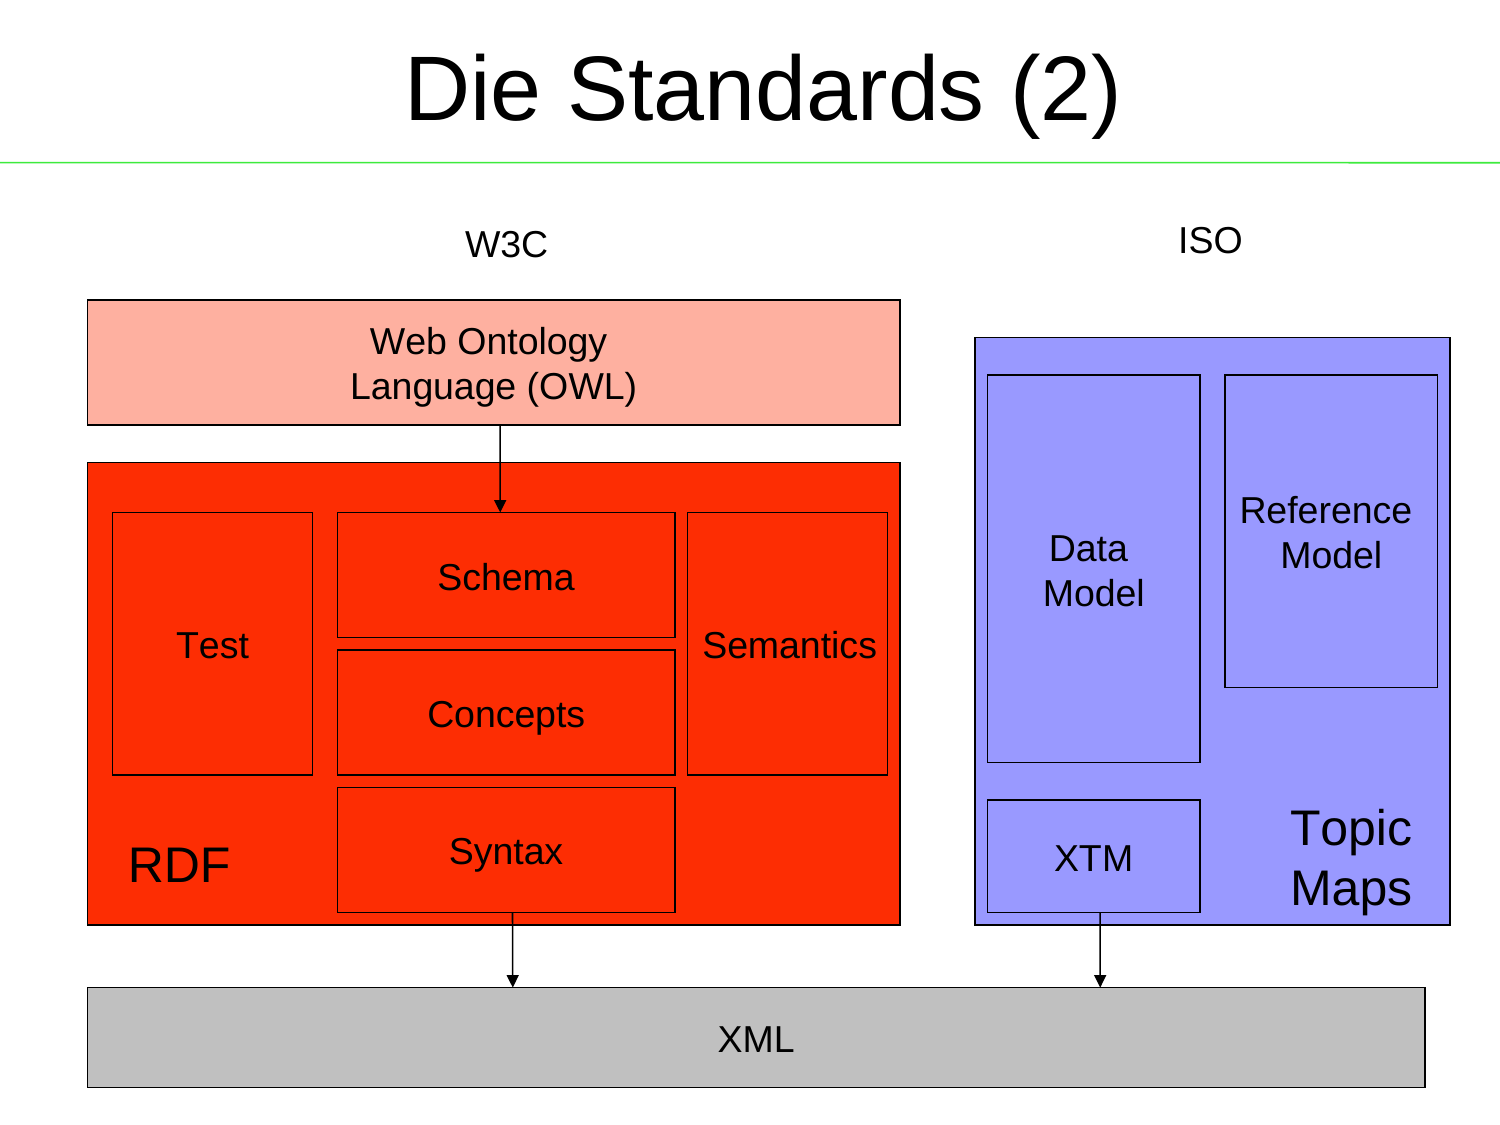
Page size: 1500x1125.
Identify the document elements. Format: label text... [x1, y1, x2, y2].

text_box XTM [987, 799, 1201, 913]
text_box Test [112, 512, 313, 775]
text_box [87, 462, 901, 925]
text_box Web Ontology Language (OWL)‏ [87, 299, 901, 425]
text_box XML [87, 987, 1426, 1088]
text_box Syntax [337, 787, 675, 913]
text_box RDF [113, 824, 246, 901]
text_box Topic Maps [1275, 787, 1441, 923]
title Die Standards (2)‏ [88, 0, 1439, 178]
text_box W3C [450, 212, 564, 273]
text_box Concepts [337, 650, 675, 775]
text_box Semantics [687, 512, 888, 775]
text_box Reference Model [1224, 375, 1438, 688]
text_box ISO [1163, 208, 1258, 269]
text_box Data Model [987, 375, 1201, 763]
text_box [974, 337, 1450, 925]
text_box Schema [337, 512, 675, 638]
